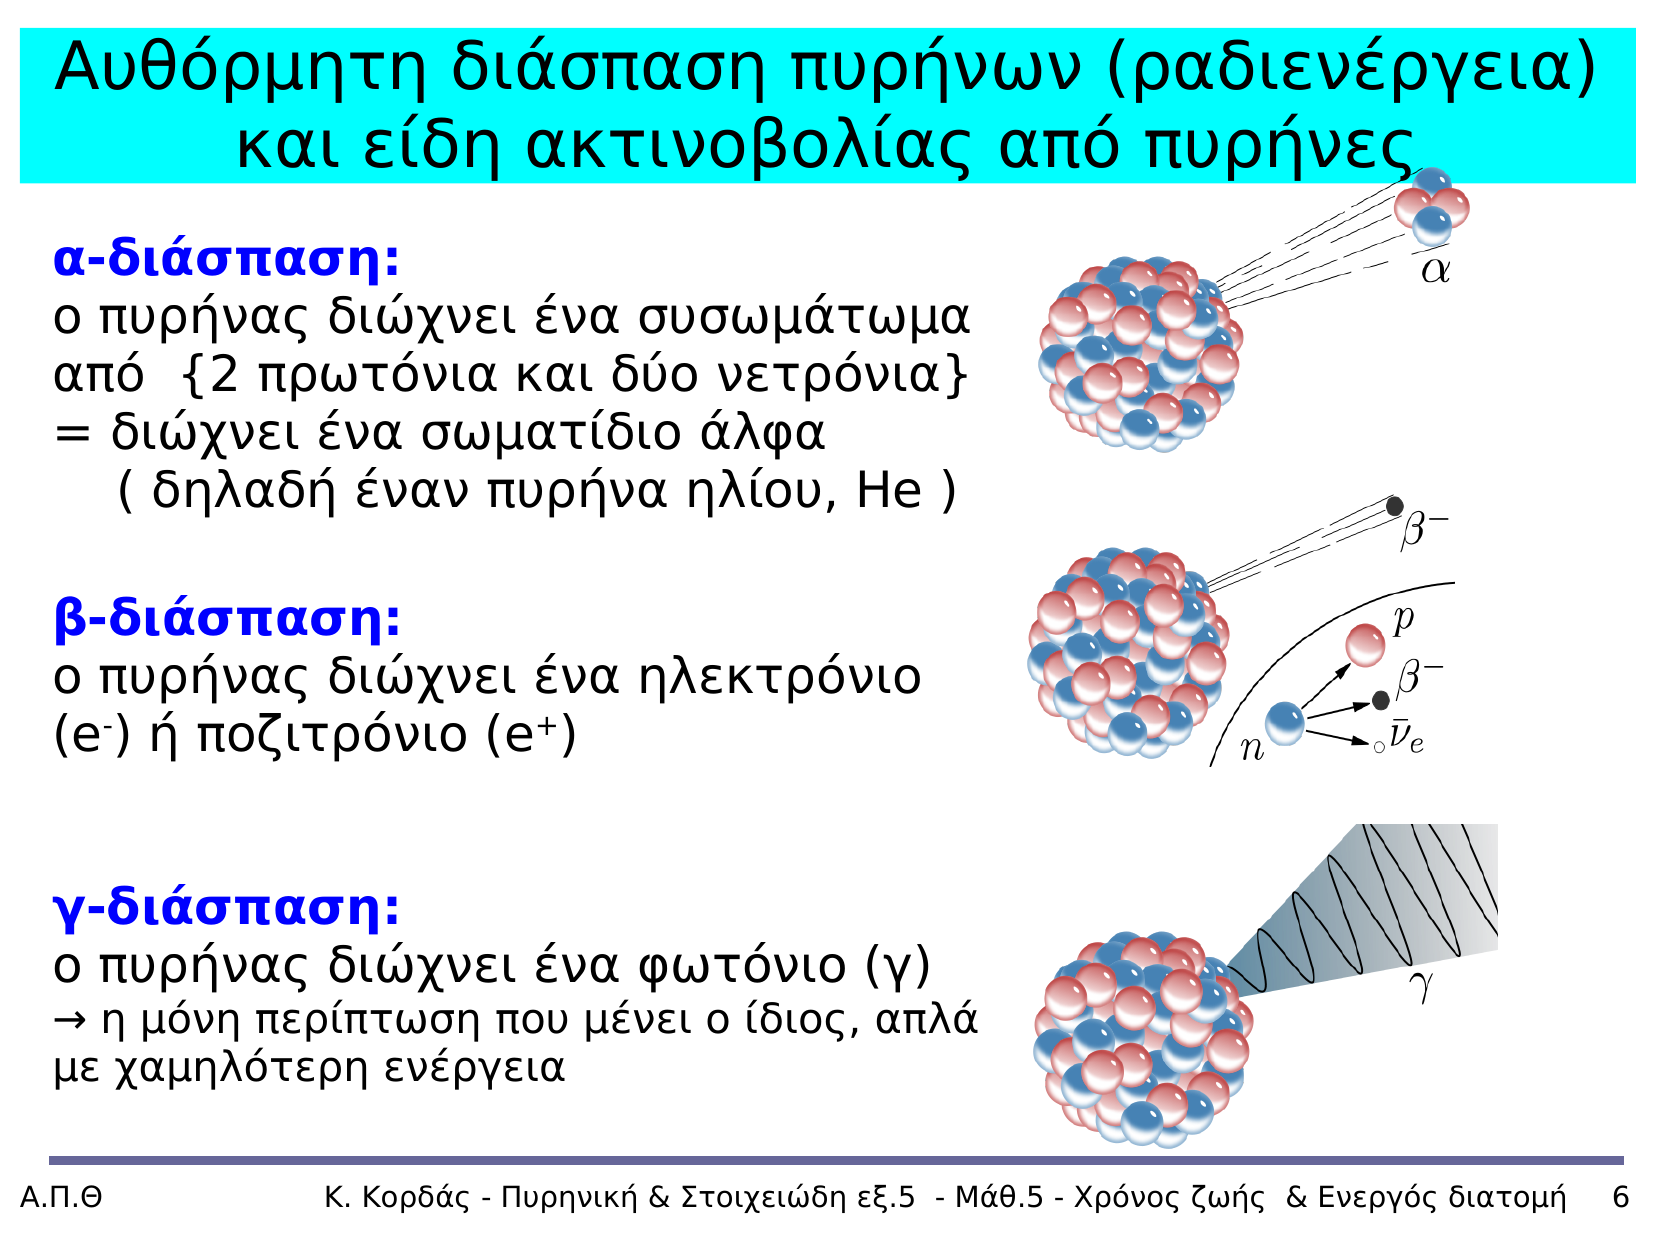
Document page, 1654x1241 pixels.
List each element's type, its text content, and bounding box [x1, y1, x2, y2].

text_box γ-διάσπαση: ο πυρήνας διώχνει ένα φωτόνιο (γ) → η μόνη περίπτωση που μένει ο ίδιος, απλά με χαμηλότερη ενέργεια [37, 870, 1013, 1101]
picture [1031, 824, 1498, 1157]
text_box α-διάσπαση: ο πυρήνας διώχνει ένα συσωμάτωμα από {2 πρωτόνια και δύο νετρόνια} = διώχνει ένα σωματίδιο άλφα ( δηλαδή έναν πυρήνα ηλίου, He ) [37, 221, 1013, 529]
text_box β-διάσπαση: ο πυρήνας διώχνει ένα ηλεκτρόνιο (e-) ή ποζιτρόνιο (e+) [37, 581, 1013, 774]
title Αυθόρμητη διάσπαση πυρήνων (ραδιενέργεια) και είδη ακτινοβολίας από πυρήνες [19, 27, 1636, 184]
picture [1025, 159, 1471, 767]
